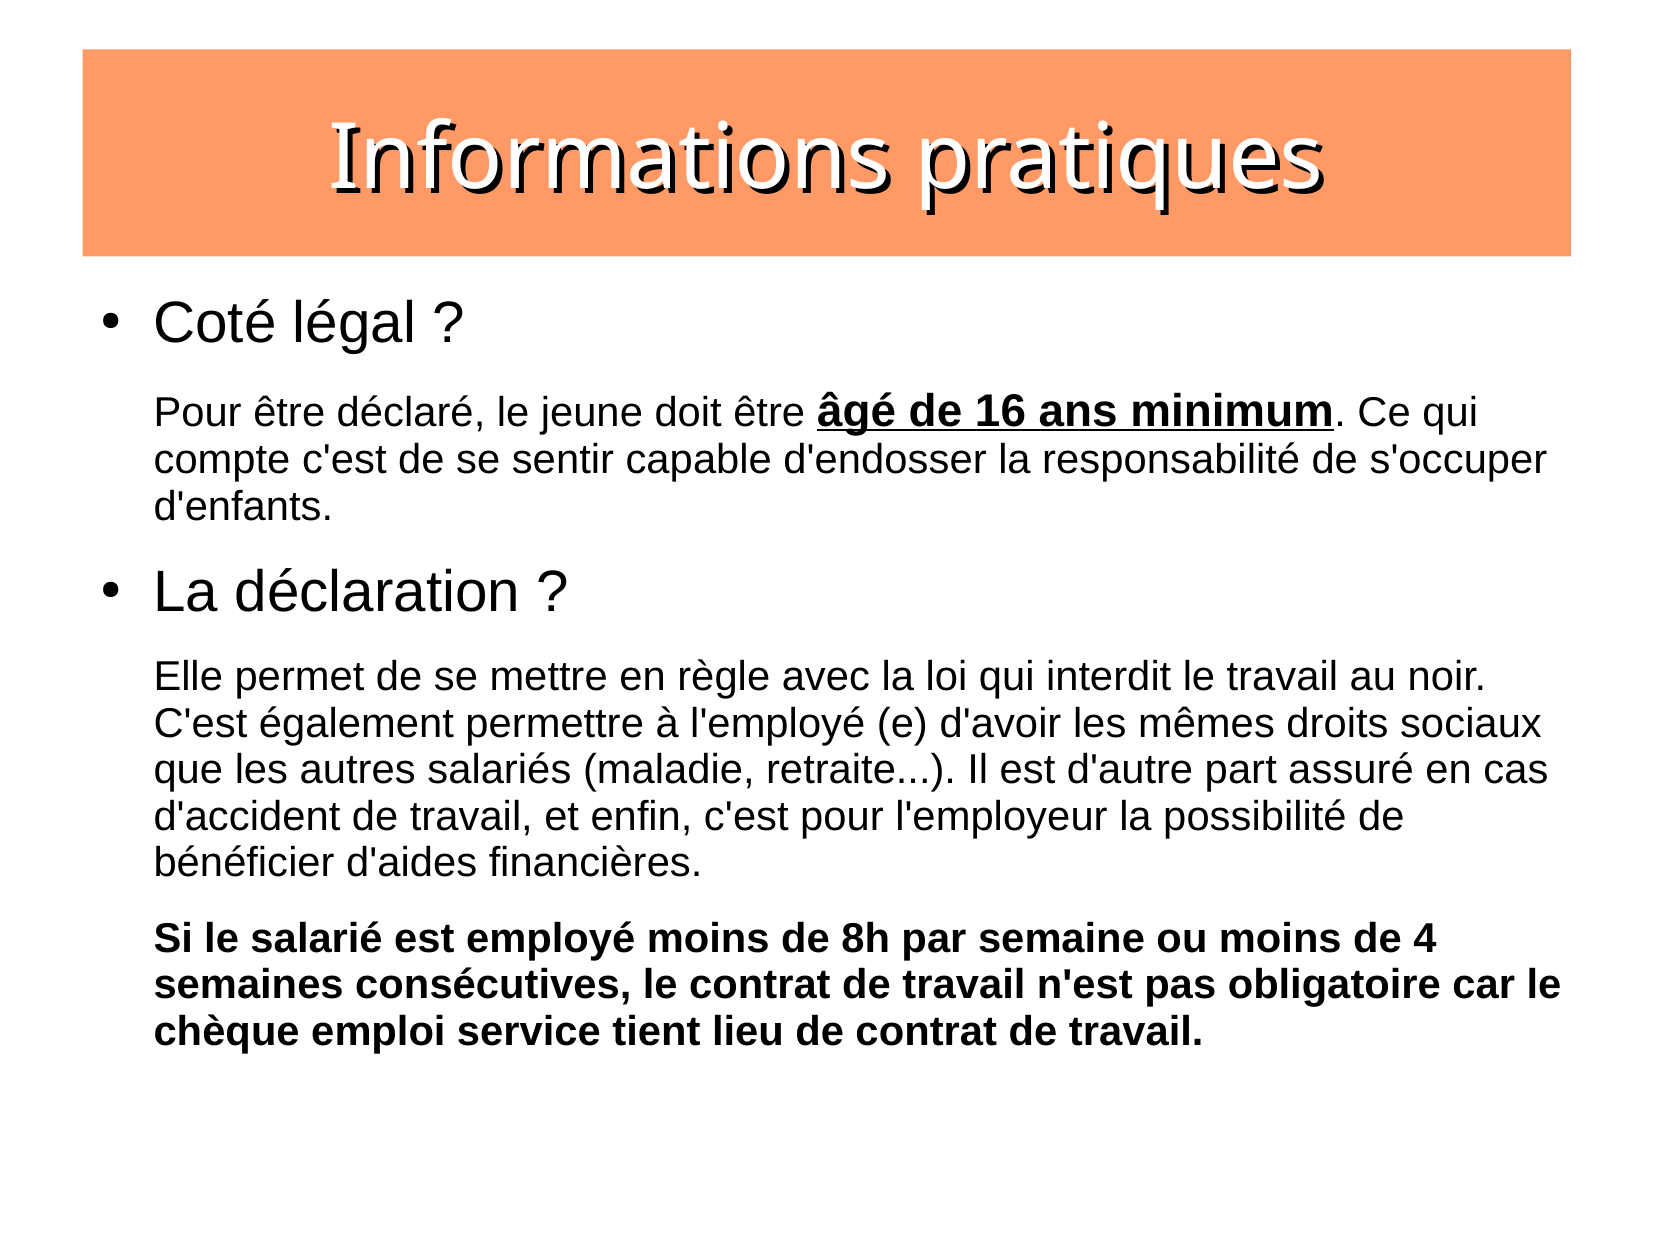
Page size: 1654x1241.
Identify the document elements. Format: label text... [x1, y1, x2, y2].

title Informations pratiques [82, 49, 1571, 257]
list Coté légal ? Pour être déclaré, le jeune doit être âgé de 16 ans minimum. Ce qui compte c'est de se sentir capable d'endosser la responsabilité de s'occuper d'enfants. La déclaration ? Elle permet de se mettre en règle avec la loi qui interdit le travail au noir. C'est également permettre à l'employé (e) d'avoir les mêmes droits sociaux que les autres salariés (maladie, retraite...). Il est d'autre part assuré en cas d'accident de travail, et enfin, c'est pour l'employeur la possibilité de bénéficier d'aides financières. Si le salarié est employé moins de 8h par semaine ou moins de 4 semaines consécutives, le contrat de travail n'est pas obligatoire car le chèque emploi service tient lieu de contrat de travail. [82, 290, 1565, 1154]
